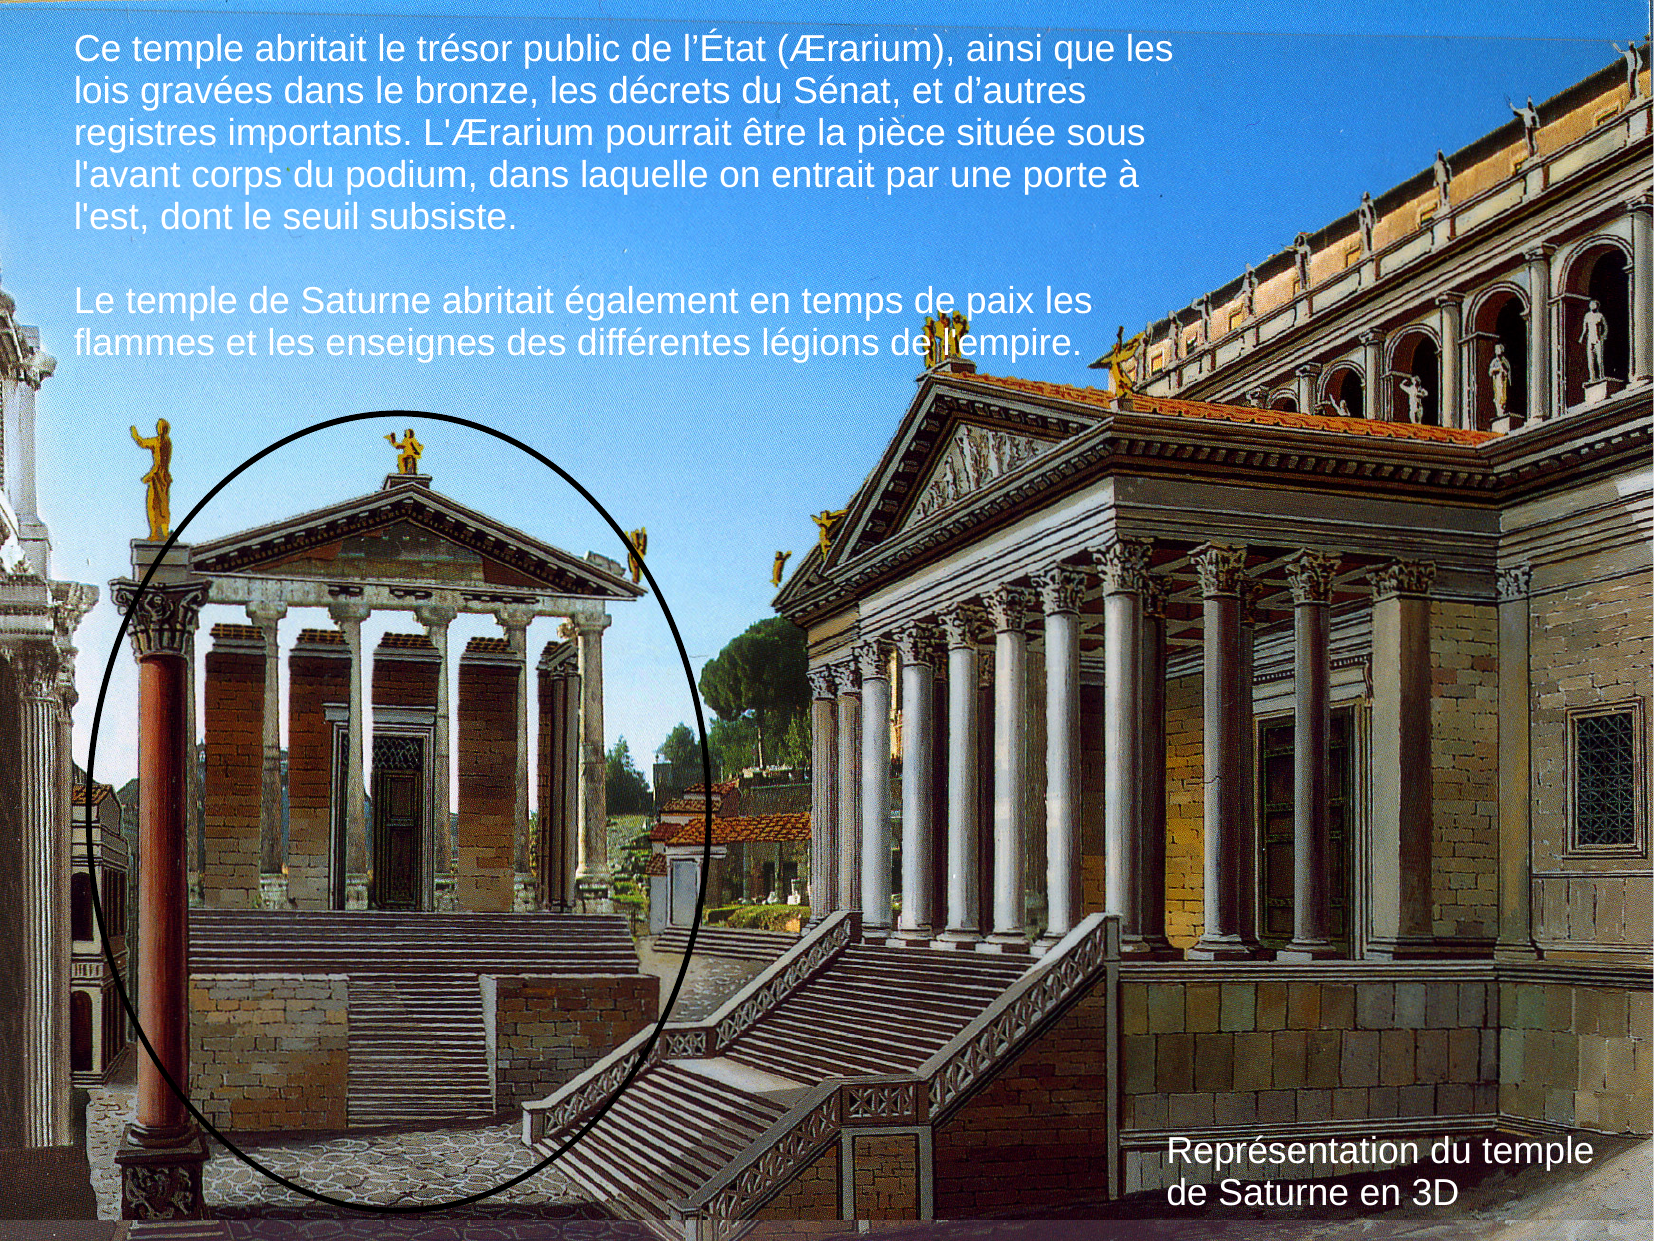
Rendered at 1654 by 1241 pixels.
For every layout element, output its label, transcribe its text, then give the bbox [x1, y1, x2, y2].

picture [0, 0, 1654, 1241]
text_box Représentation du temple de Saturne en 3D [1151, 1122, 1654, 1221]
text_box Ce temple abritait le trésor public de l’État (Ærarium), ainsi que les lois gravées dans le bronze, les décrets du Sénat, et d’autres registres importants. L'Ærarium pourrait être la pièce située sous l'avant corps du podium, dans laquelle on entrait par une porte à l'est, dont le seuil subsiste. Le temple de Saturne abritait également en temps de paix les flammes et les enseignes des différentes légions de l'empire. [59, 20, 1241, 372]
